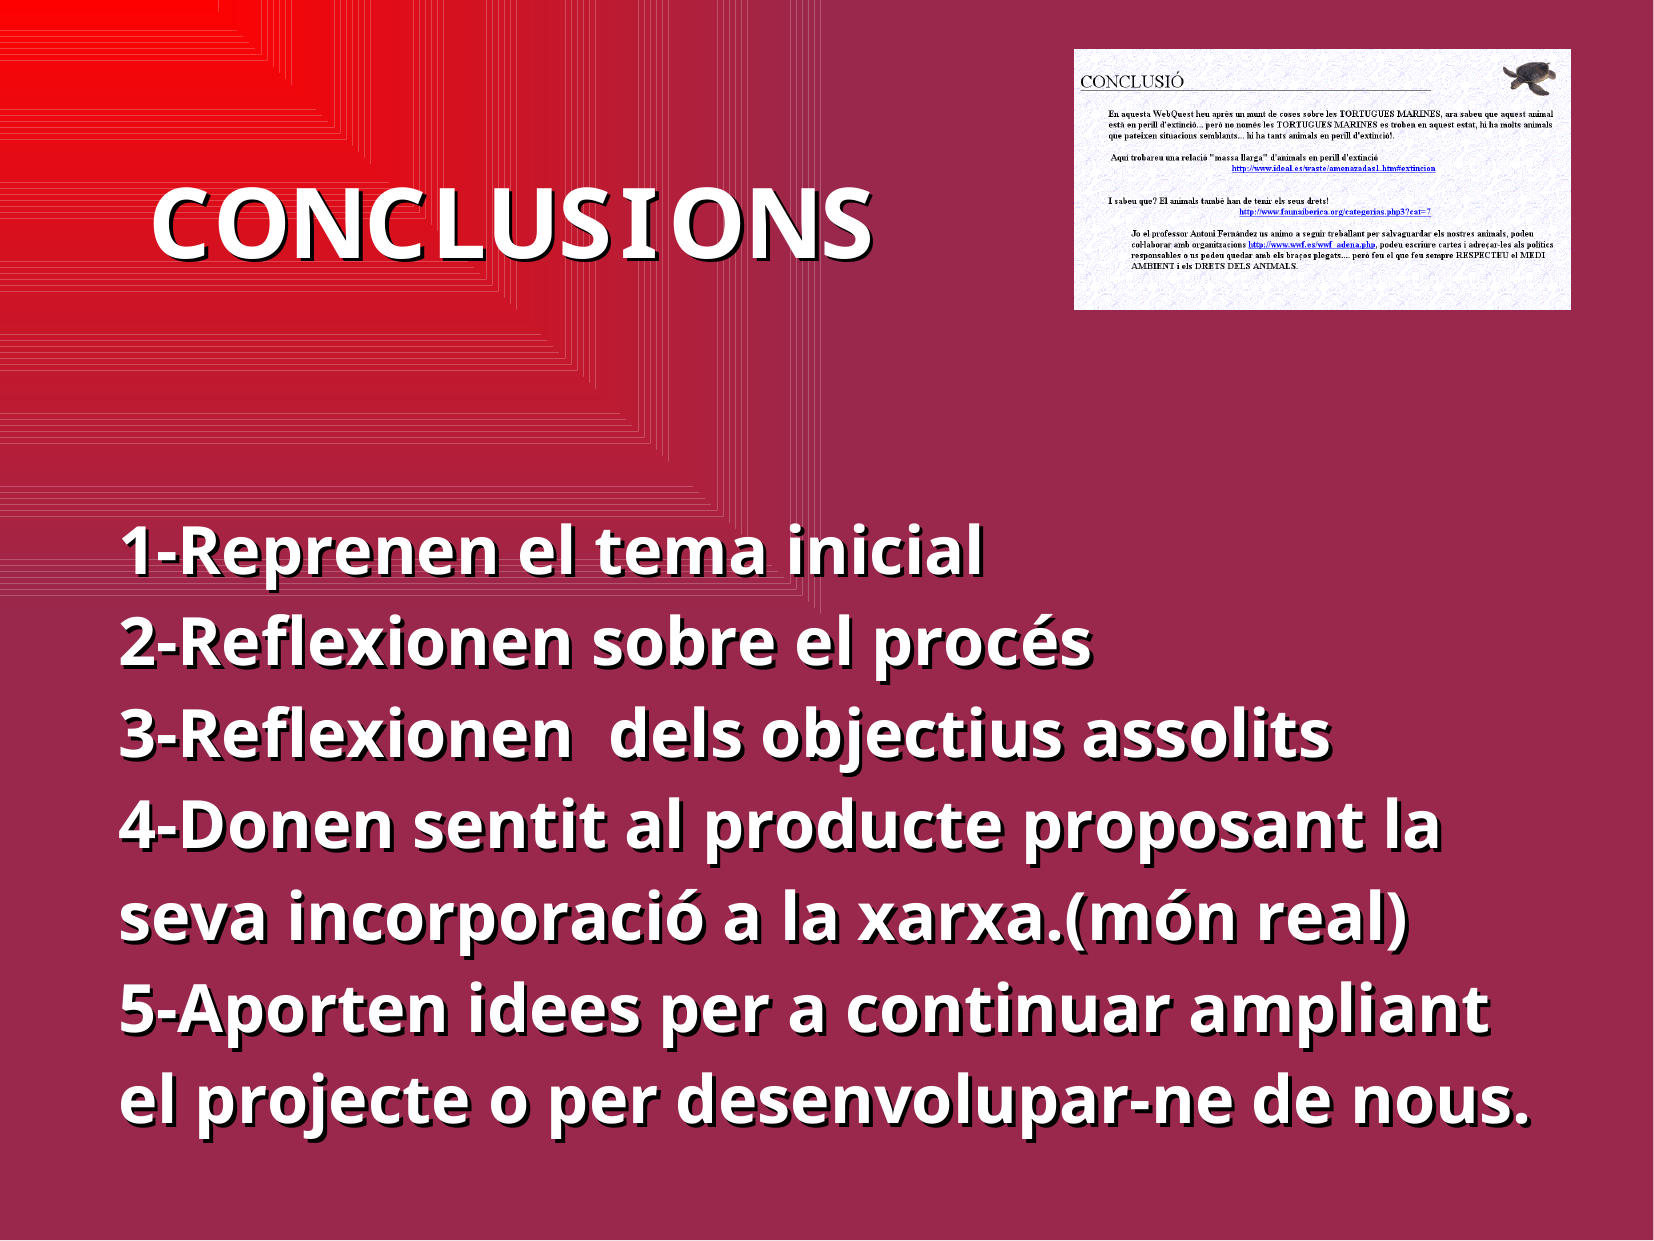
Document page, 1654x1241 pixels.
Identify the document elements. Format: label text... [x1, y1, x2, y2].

picture [1074, 49, 1571, 310]
picture [130, 151, 909, 291]
text_box 1-Reprenen el tema inicial 2-Reflexionen sobre el procés 3-Reflexionen dels objectius assolits 4-Donen sentit al producte proposant la seva incorporació a la xarxa.(món real) 5-Aporten idees per a continuar ampliant el projecte o per desenvolupar-ne de nous. [118, 501, 1565, 1144]
